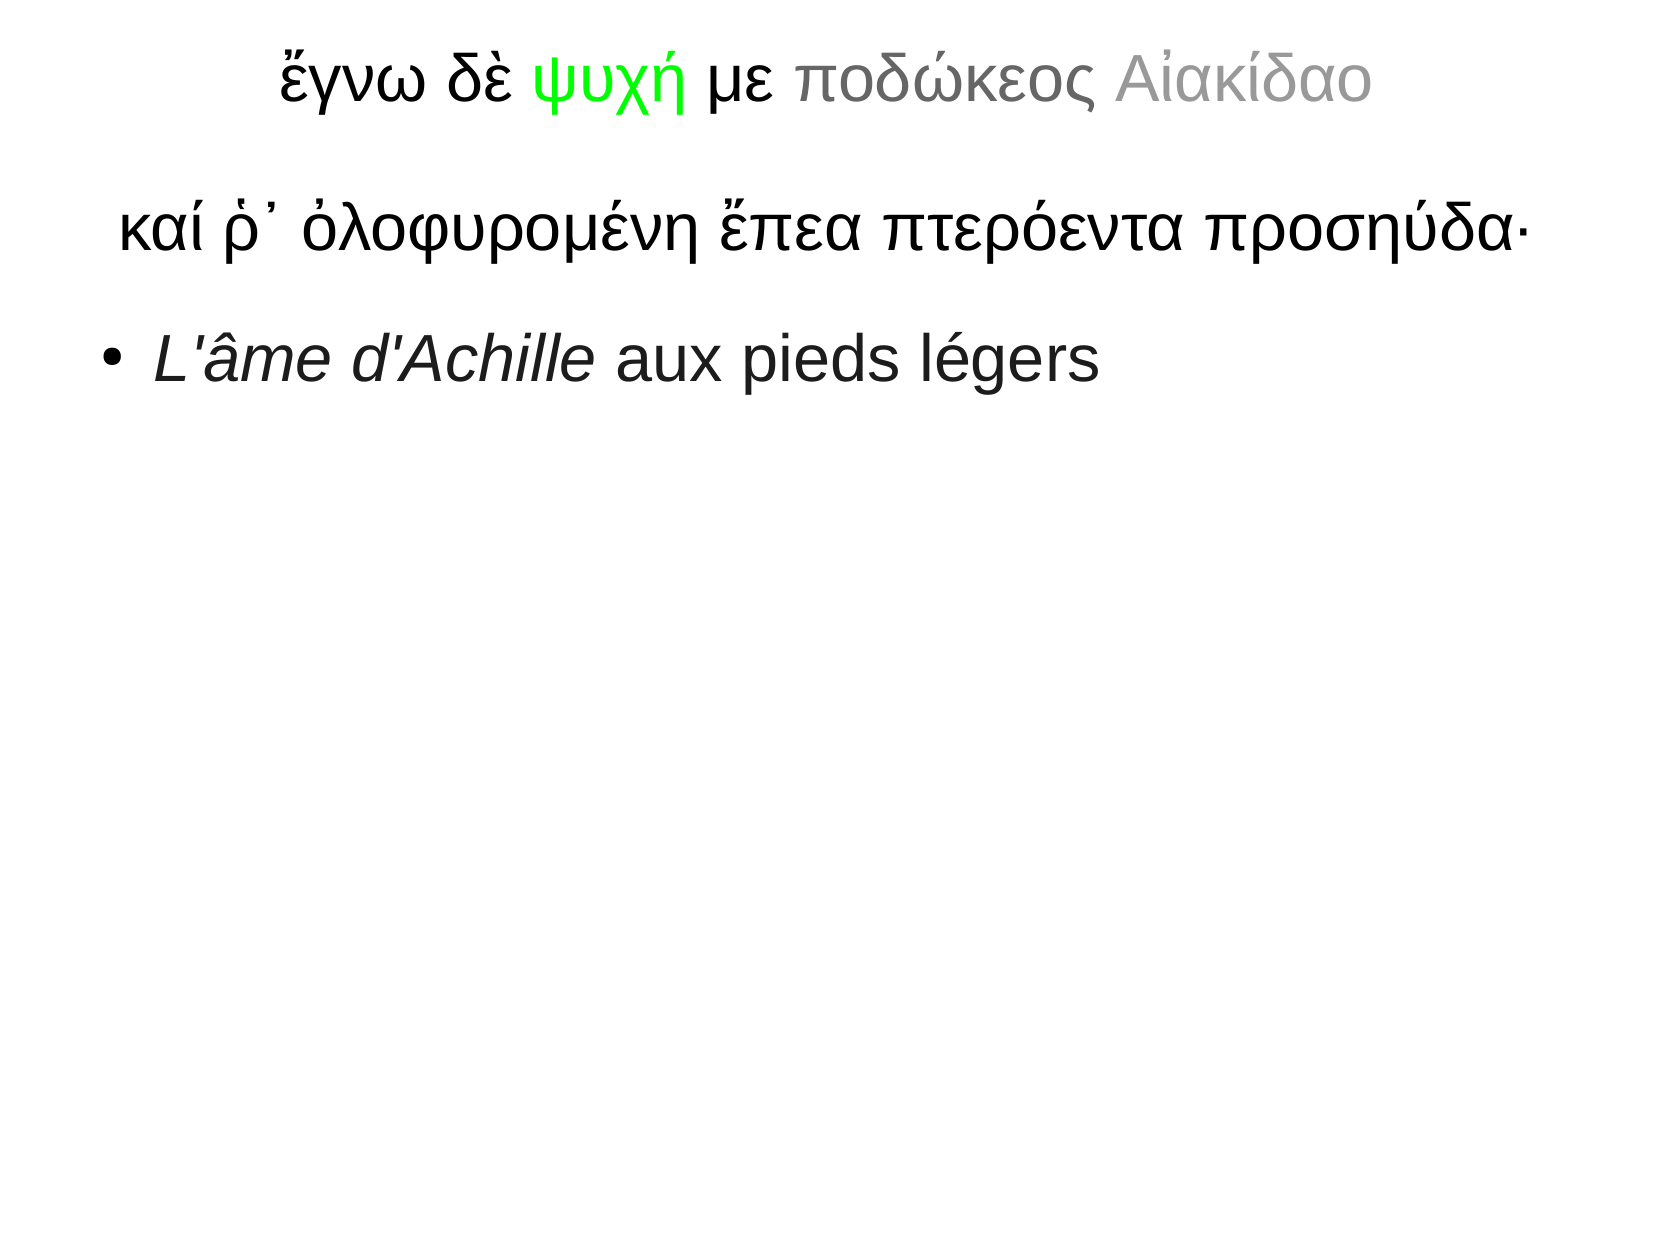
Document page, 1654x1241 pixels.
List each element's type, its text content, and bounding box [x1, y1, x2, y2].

list L'âme d'Achille aux pieds légers [82, 320, 1571, 1041]
title ἔγνω δὲ ψυχή με ποδώκεος Αἰακίδαο καί ῥ᾽ ὀλοφυρομένη ἔπεα πτερόεντα προσηύδα· [82, 0, 1571, 320]
